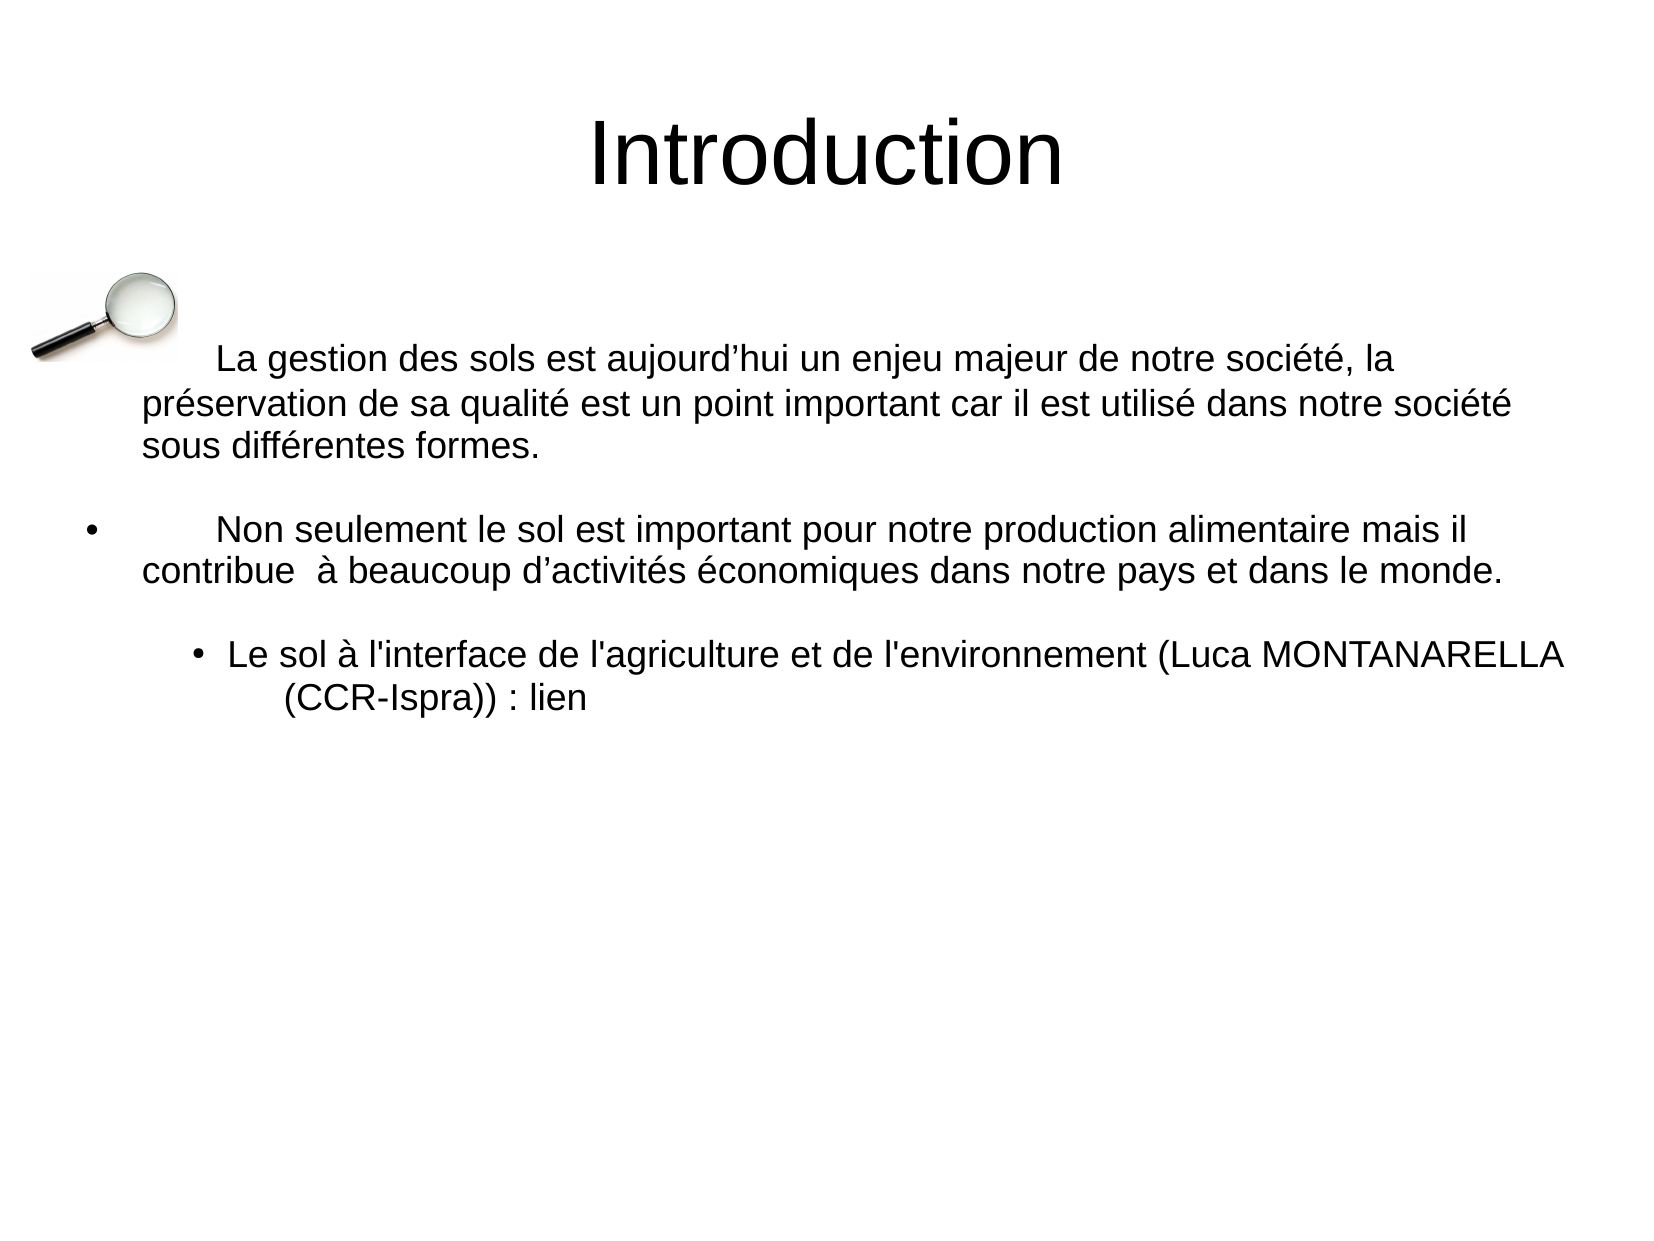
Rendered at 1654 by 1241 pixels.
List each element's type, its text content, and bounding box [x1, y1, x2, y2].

title Introduction [82, 49, 1571, 257]
text_box • La gestion des sols est aujourd’hui un enjeu majeur de notre société, la préservation de sa qualité est un point important car il est utilisé dans notre société sous différentes formes. • Non seulement le sol est important pour notre production alimentaire mais il contribue à beaucoup d’activités économiques dans notre pays et dans le monde. Le sol à l'interface de l'agriculture et de l'environnement (Luca MONTANARELLA (CCR-Ispra)) : lien [70, 318, 1607, 726]
picture [29, 271, 178, 362]
